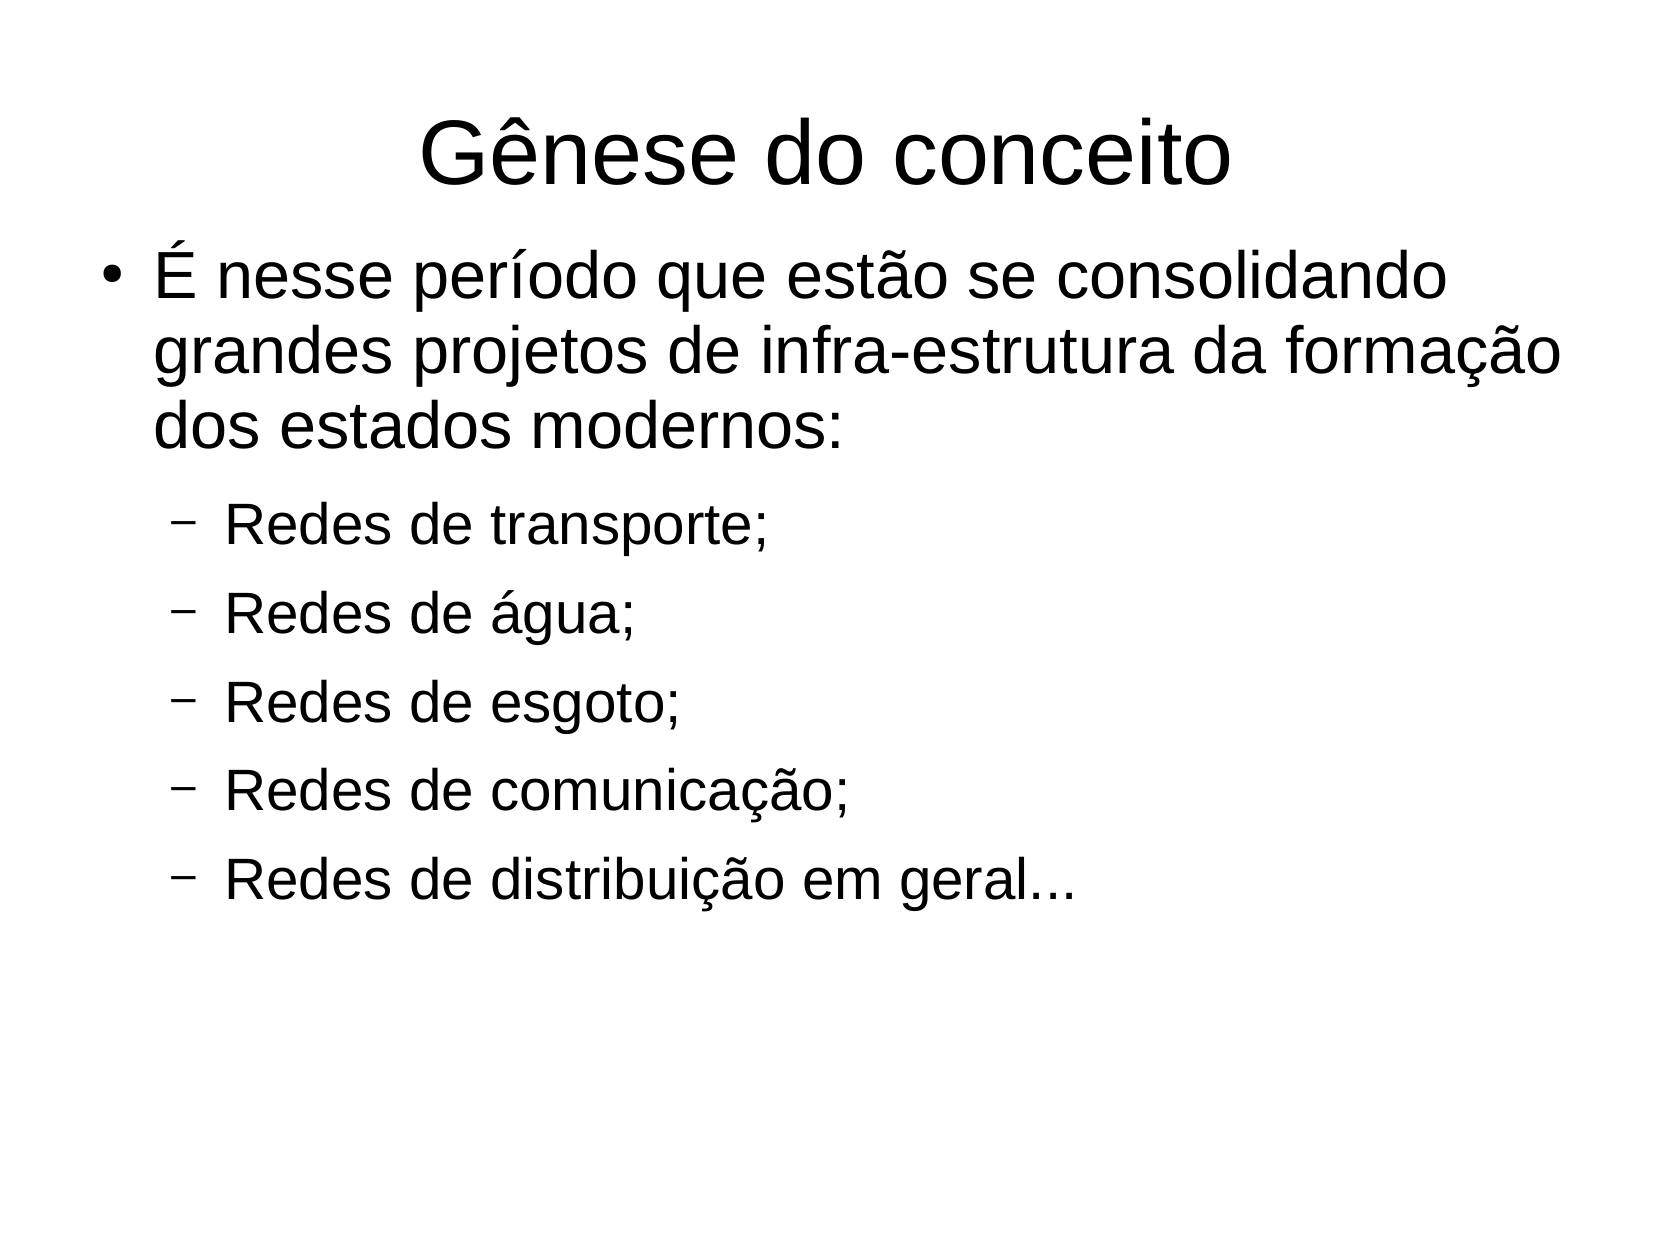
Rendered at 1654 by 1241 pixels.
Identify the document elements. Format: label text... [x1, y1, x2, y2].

list É nesse período que estão se consolidando grandes projetos de infra-estrutura da formação dos estados modernos: Redes de transporte; Redes de água; Redes de esgoto; Redes de comunicação; Redes de distribuição em geral... [82, 238, 1571, 1057]
title Gênese do conceito [82, 49, 1571, 238]
